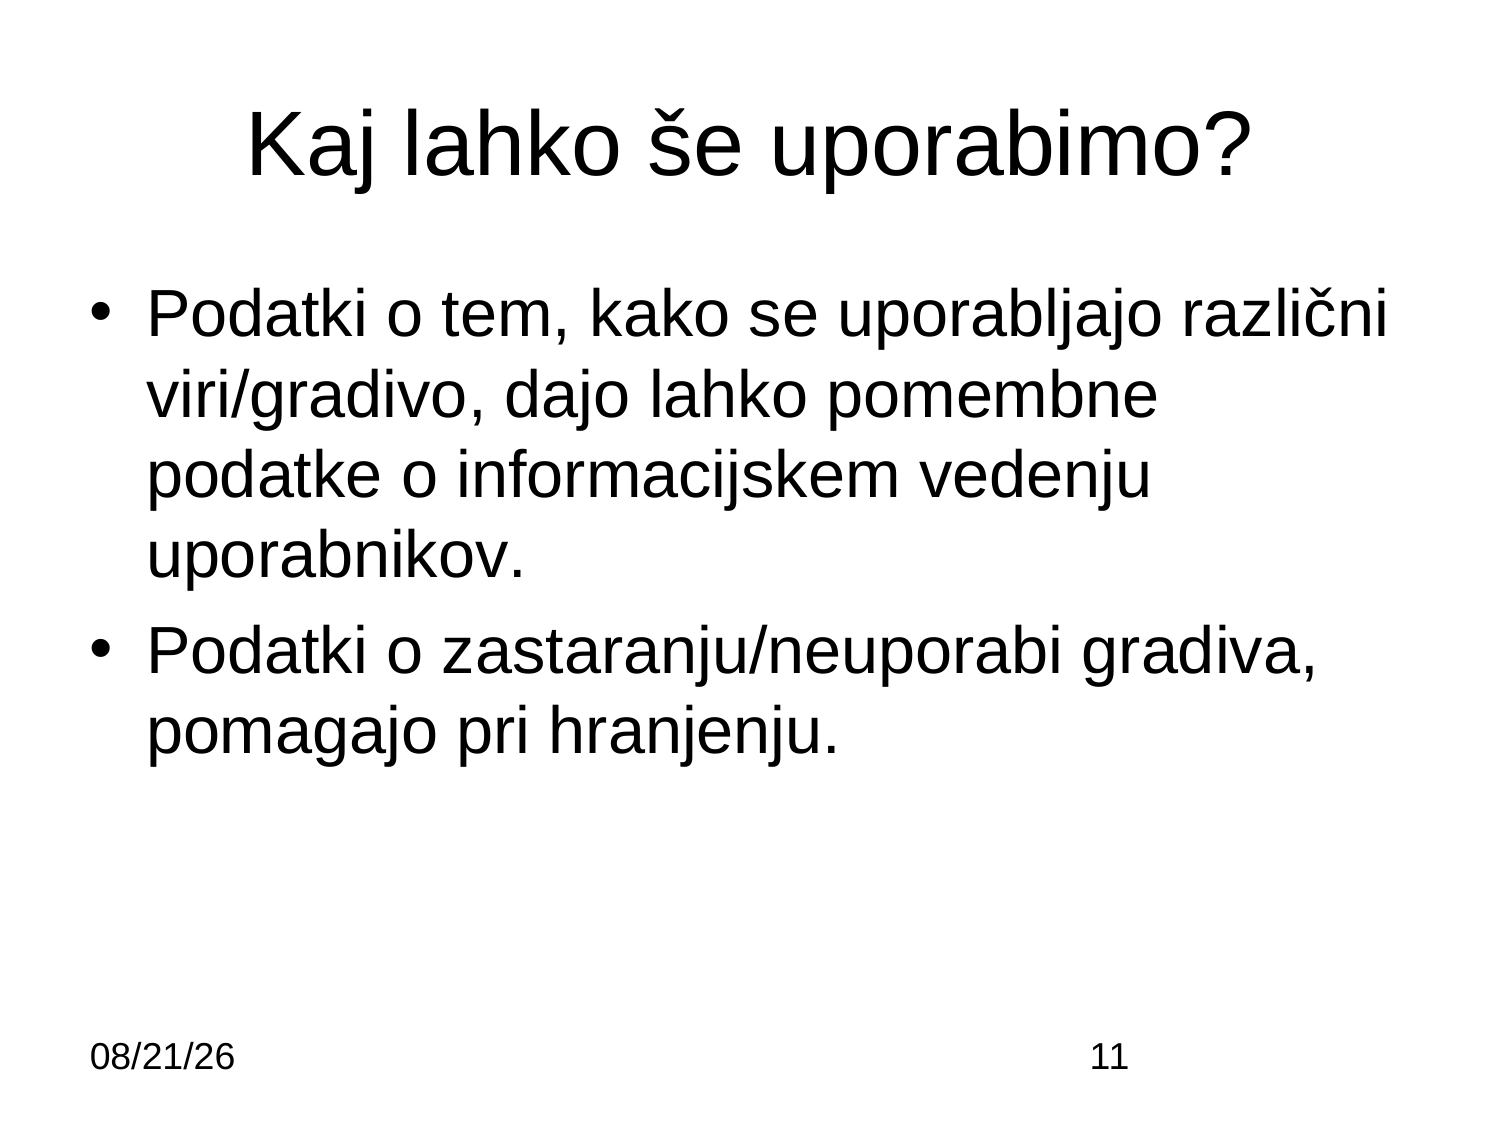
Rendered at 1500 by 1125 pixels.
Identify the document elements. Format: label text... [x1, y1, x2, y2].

list Podatki o tem, kako se uporabljajo različni viri/gradivo, dajo lahko pomembne podatke o informacijskem vedenju uporabnikov. Podatki o zastaranju/neuporabi gradiva, pomagajo pri hranjenju. [75, 262, 1426, 1006]
title Kaj lahko še uporabimo? [75, 45, 1426, 233]
